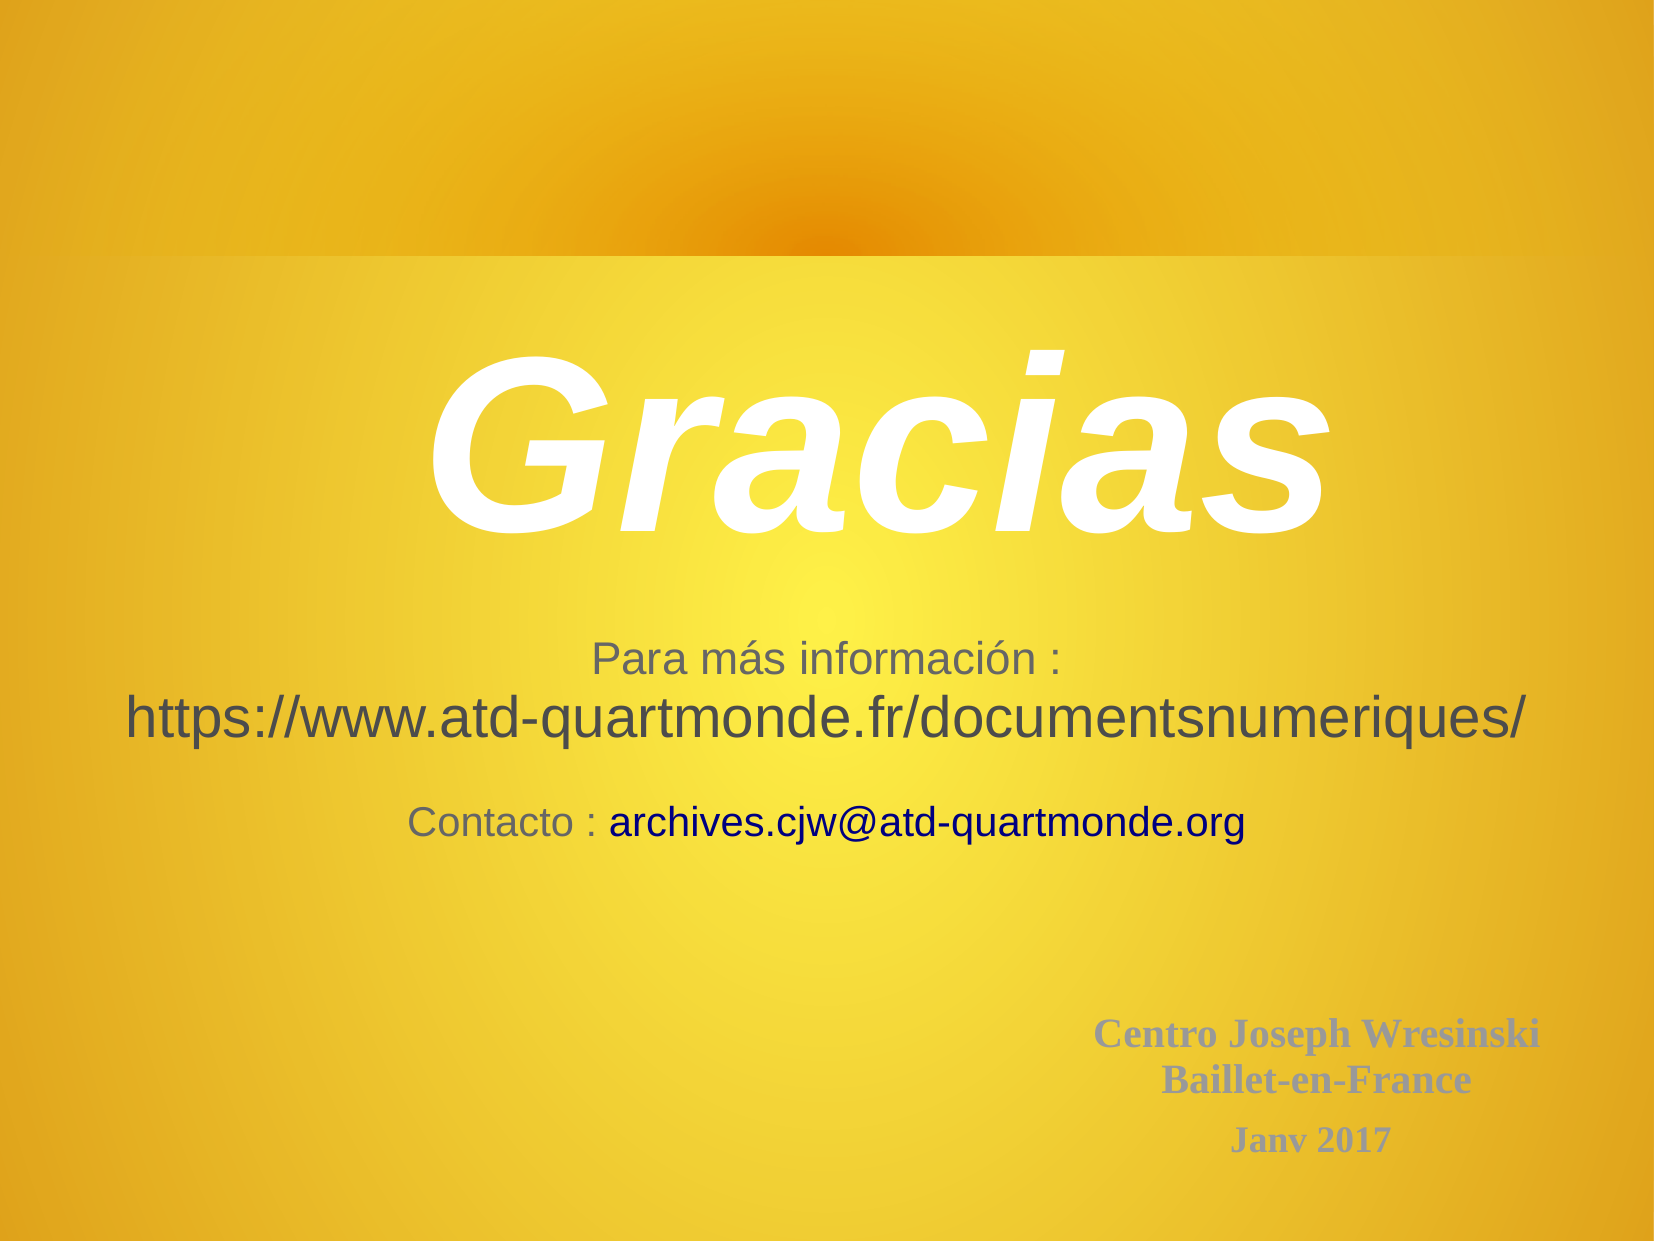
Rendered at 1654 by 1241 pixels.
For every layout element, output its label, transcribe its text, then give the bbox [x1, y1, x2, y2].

text_box Janv 2017 [1181, 1111, 1441, 1170]
list Gracias [51, 305, 1602, 625]
text_box Contacto : archives.cjw@atd-quartmonde.org [383, 791, 1270, 863]
text_box Para más información : https://www.atd-quartmonde.fr/documentsnumeriques/ [47, 625, 1607, 758]
text_box Centro Joseph Wresinski Baillet-en-France [1039, 1002, 1595, 1111]
